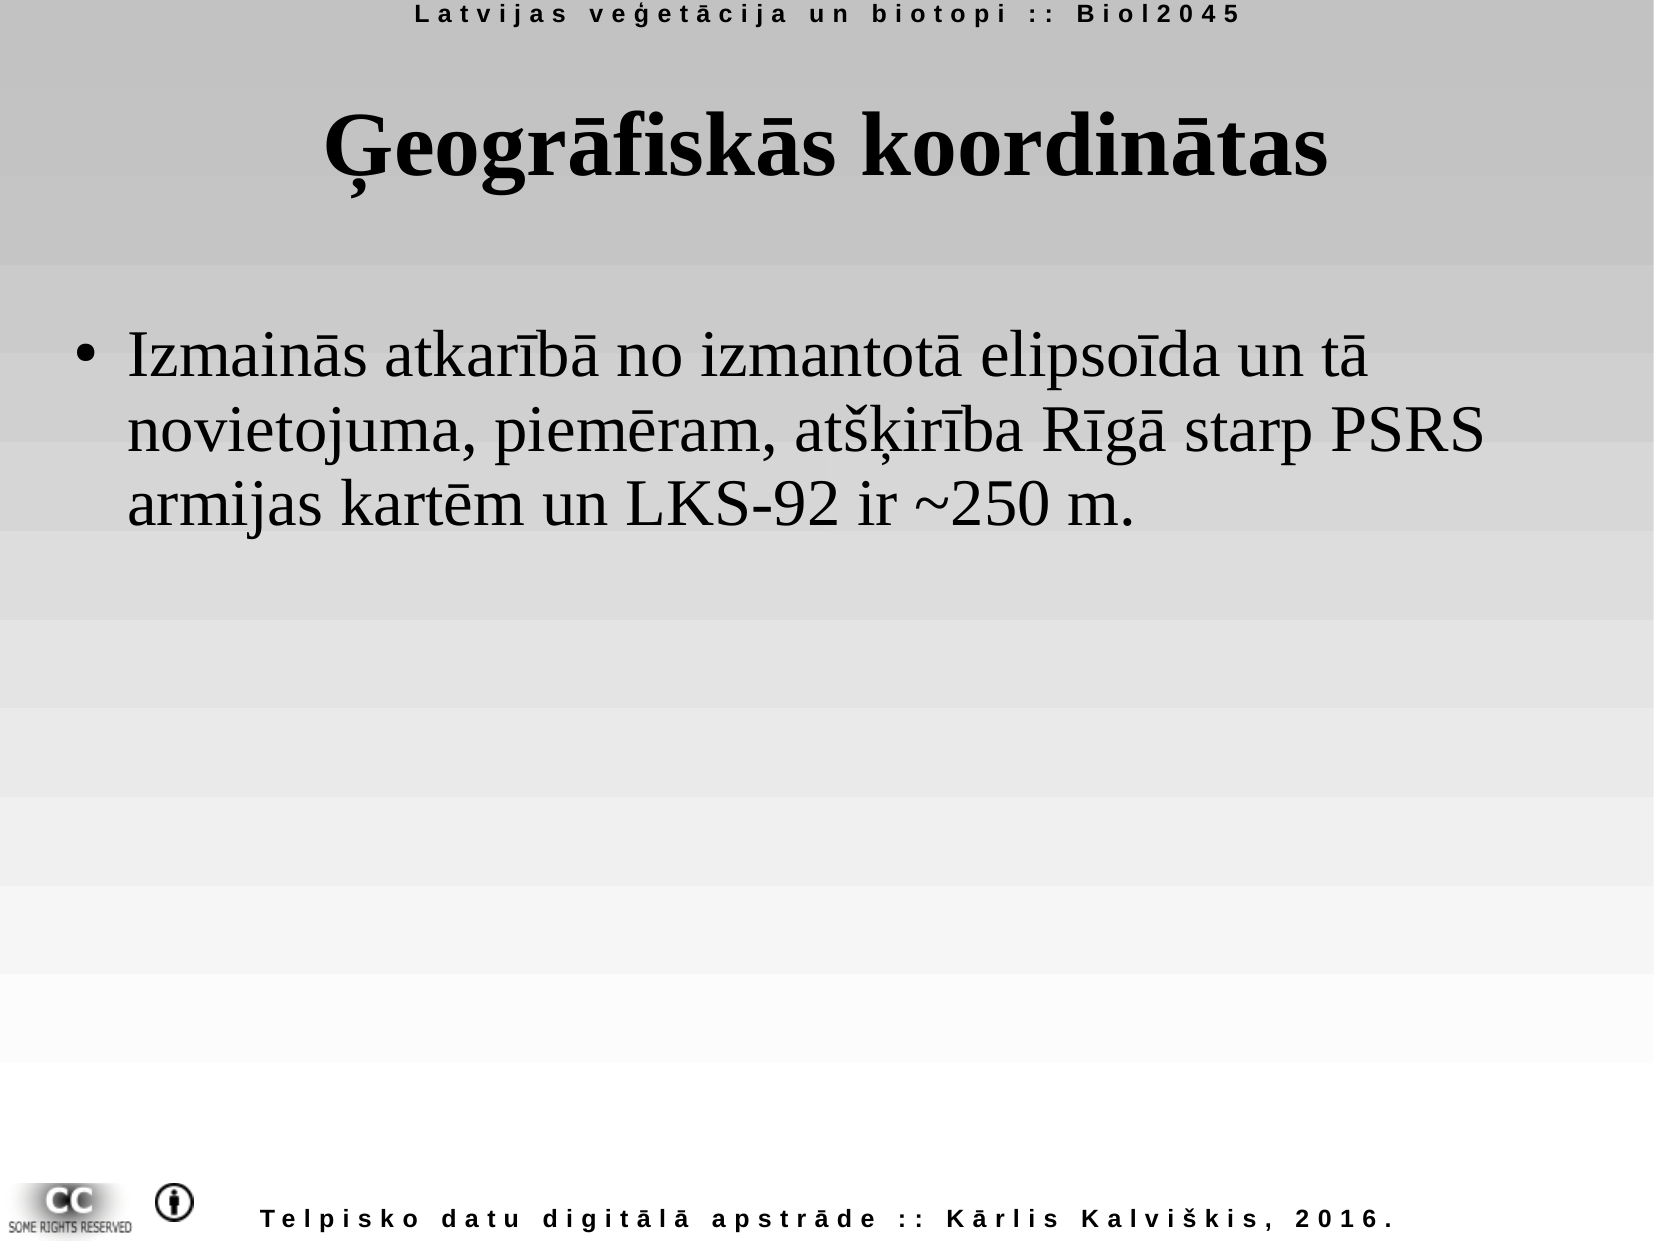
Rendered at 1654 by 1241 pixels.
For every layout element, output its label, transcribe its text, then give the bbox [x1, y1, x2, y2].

list Izmainās atkarībā no izmantotā elipsoīda un tā novietojuma, piemēram, atšķirība Rīgā starp PSRS armijas kartēm un LKS-92 ir ~250 m. [56, 317, 1600, 1175]
picture [0, 287, 1654, 1241]
title Ģeogrāfiskās koordinātas [0, 1, 1654, 287]
